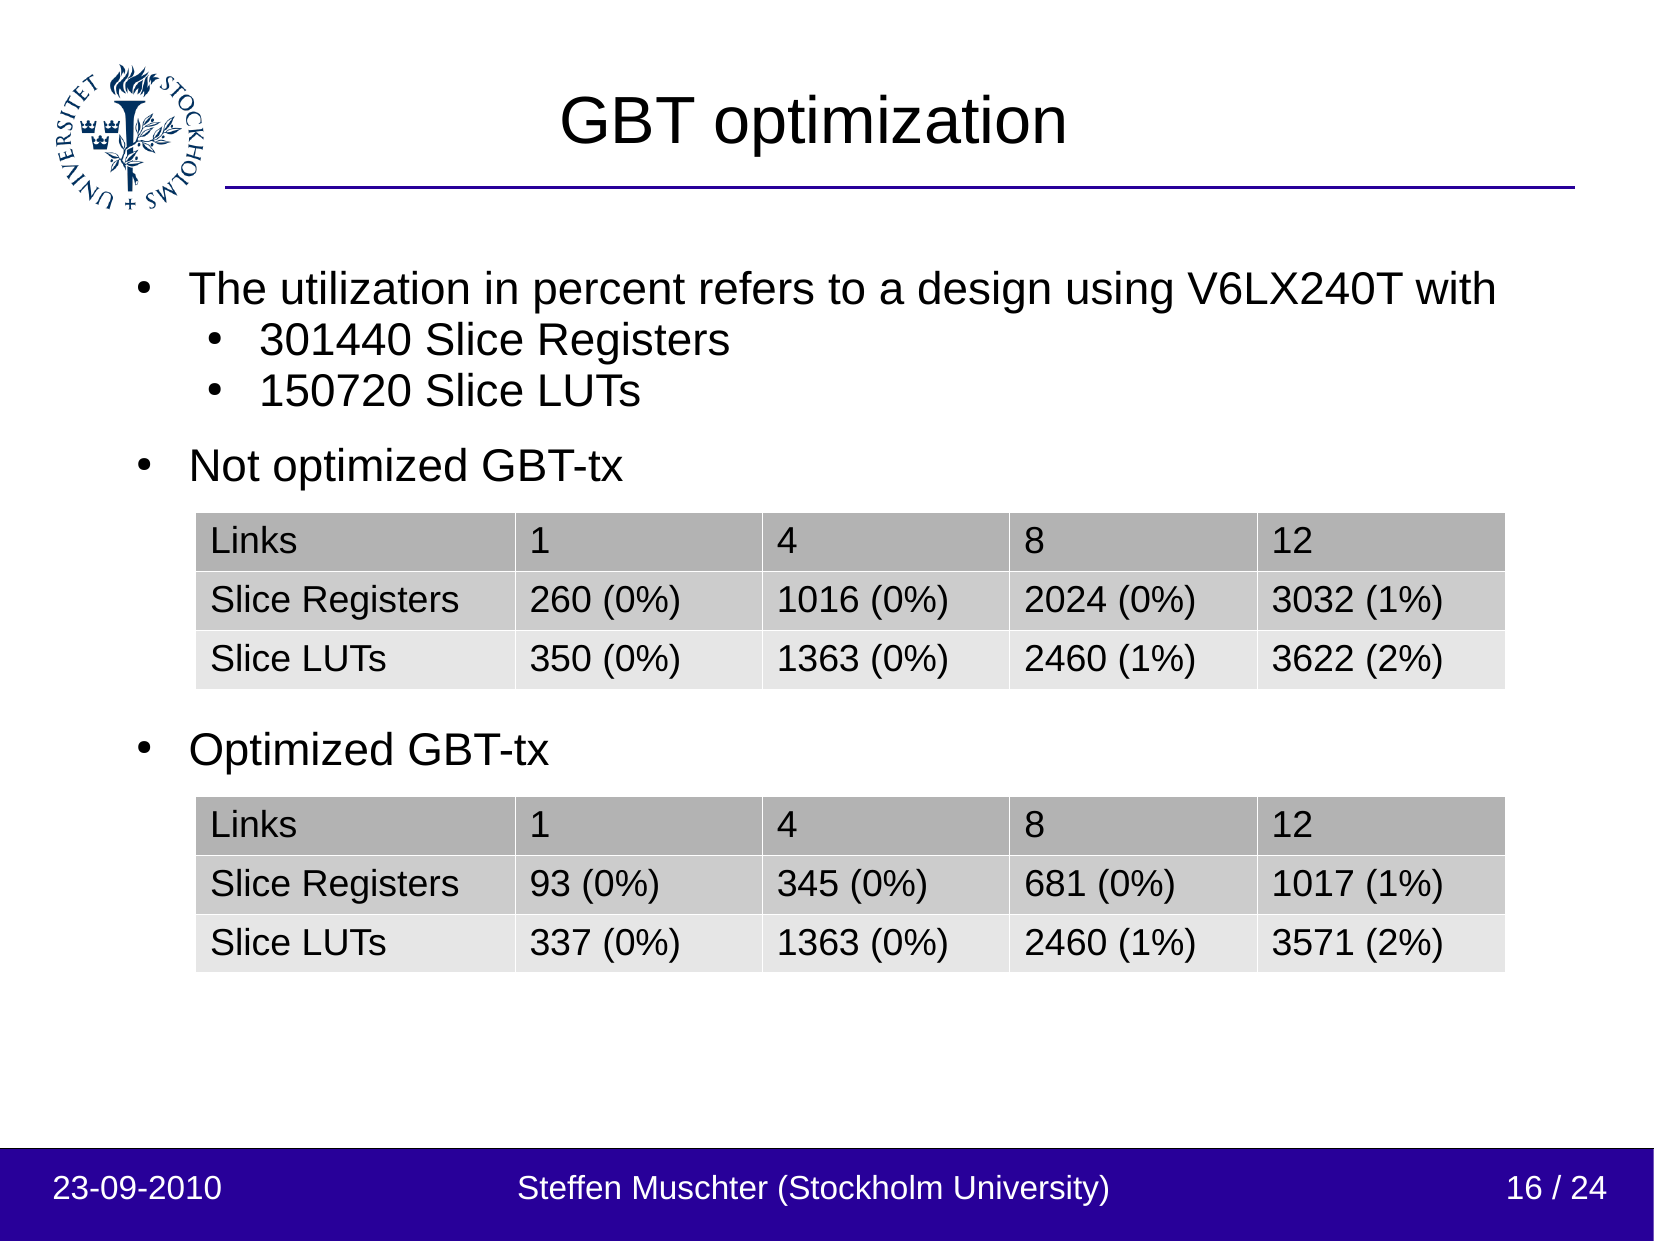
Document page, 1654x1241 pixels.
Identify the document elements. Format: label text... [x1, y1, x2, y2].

table_cell Slice LUTs [196, 631, 515, 689]
table_cell 2460 (1%) [1010, 631, 1257, 689]
table_header 8 [1010, 513, 1257, 571]
table_cell 2460 (1%) [1010, 915, 1257, 972]
table_cell 337 (0%) [516, 915, 762, 972]
table_header 12 [1258, 513, 1505, 571]
table_header Links [196, 797, 515, 855]
table_cell 2024 (0%) [1010, 572, 1257, 630]
text_box Optimized GBT-tx [121, 716, 1576, 783]
table_header 8 [1010, 797, 1257, 855]
text_box The utilization in percent refers to a design using V6LX240T with 301440 Slice Registers 150720 Slice LUTs [121, 255, 1576, 424]
table_cell 350 (0%) [516, 631, 762, 689]
table_cell 1363 (0%) [763, 631, 1009, 689]
table_cell Slice Registers [196, 856, 515, 914]
table_header 4 [763, 513, 1009, 571]
picture [54, 64, 212, 215]
table_header Links [196, 513, 515, 571]
table_cell 260 (0%) [516, 572, 762, 630]
table_cell 3571 (2%) [1258, 915, 1505, 972]
table_header 12 [1258, 797, 1505, 855]
table_cell 1017 (1%) [1258, 856, 1505, 914]
table_cell Slice Registers [196, 572, 515, 630]
text_box GBT optimization [544, 75, 1086, 166]
table_cell 681 (0%) [1010, 856, 1257, 914]
text_box 16 / 24 [1403, 1162, 1623, 1215]
table_cell 3032 (1%) [1258, 572, 1505, 630]
table_cell Slice LUTs [196, 915, 515, 972]
table_header 4 [763, 797, 1009, 855]
table_cell 1363 (0%) [763, 915, 1009, 972]
table_cell 1016 (0%) [763, 572, 1009, 630]
text_box Not optimized GBT-tx [121, 432, 1576, 499]
table_header 1 [516, 797, 762, 855]
table_cell 93 (0%) [516, 856, 762, 914]
table_header 1 [516, 513, 762, 571]
table_cell 3622 (2%) [1258, 631, 1505, 689]
table_cell 345 (0%) [763, 856, 1009, 914]
